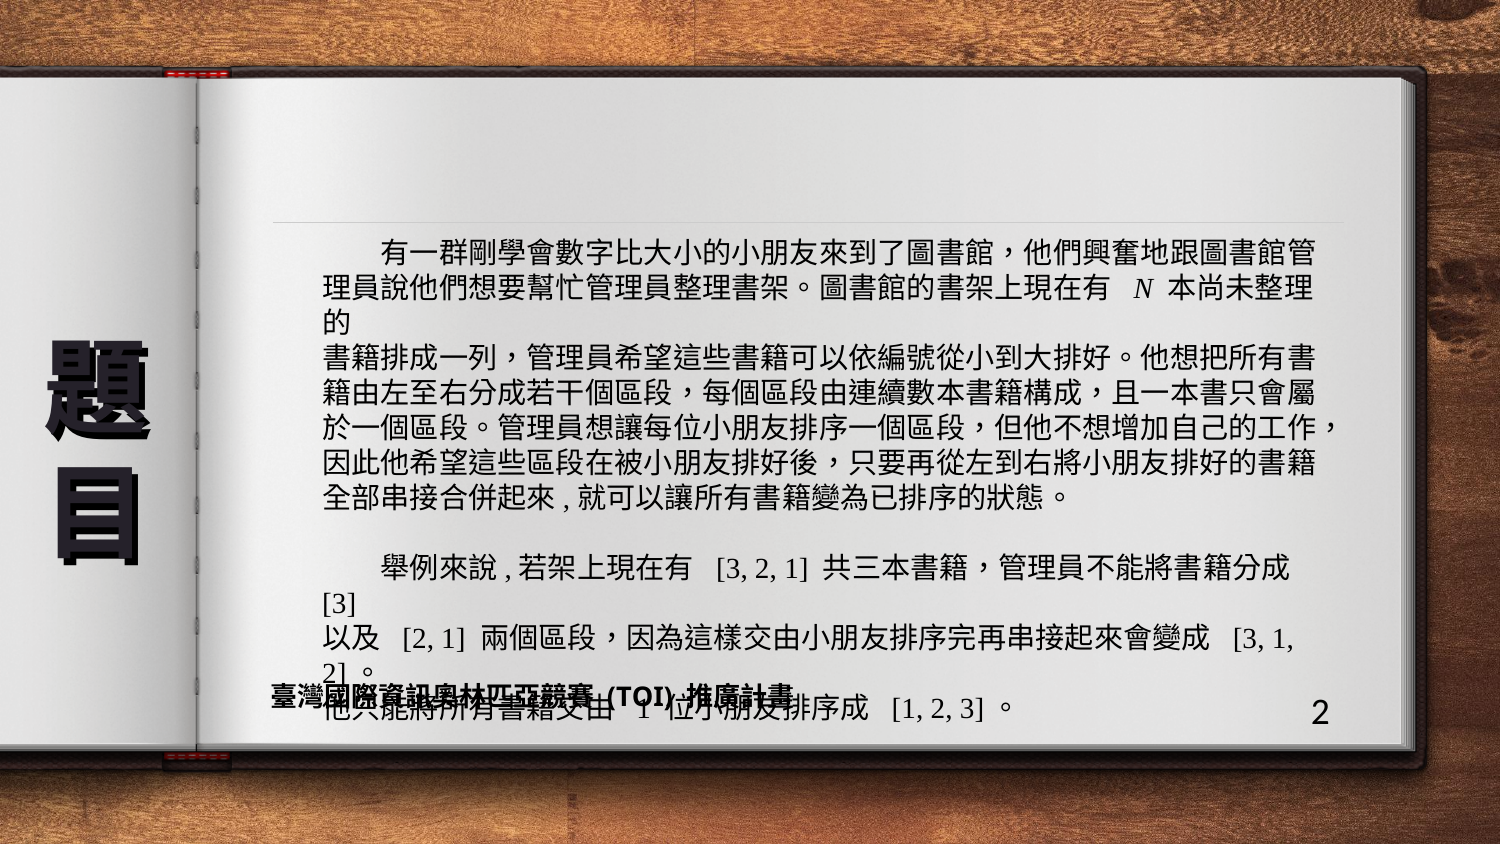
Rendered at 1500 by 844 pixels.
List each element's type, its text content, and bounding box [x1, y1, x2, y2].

text_box 有一群剛學會數字比大小的小朋友來到了圖書館，他們興奮地跟圖書館管 理員說他們想要幫忙管理員整理書架。圖書館的書架上現在有 N 本尚未整理的 書籍排成一列，管理員希望這些書籍可以依編號從小到大排好。他想把所有書 籍由左至右分成若干個區段，每個區段由連續數本書籍構成，且一本書只會屬 於一個區段。管理員想讓每位小朋友排序一個區段，但他不想增加自己的工作， 因此他希望這些區段在被小朋友排好後，只要再從左到右將小朋友排好的書籍 全部串接合併起來,就可以讓所有書籍變為已排序的狀態。 舉例來說,若架上現在有 [3, 2, 1] 共三本書籍，管理員不能將書籍分成 [3] 以及 [2, 1] 兩個區段，因為這樣交由小朋友排序完再串接起來會變成 [3, 1, 2]。 他只能將所有書籍交由 1 位小朋友排序成 [1, 2, 3]。 [307, 227, 1341, 732]
text_box [1295, 672, 1386, 737]
title 題 目 [28, 306, 210, 552]
